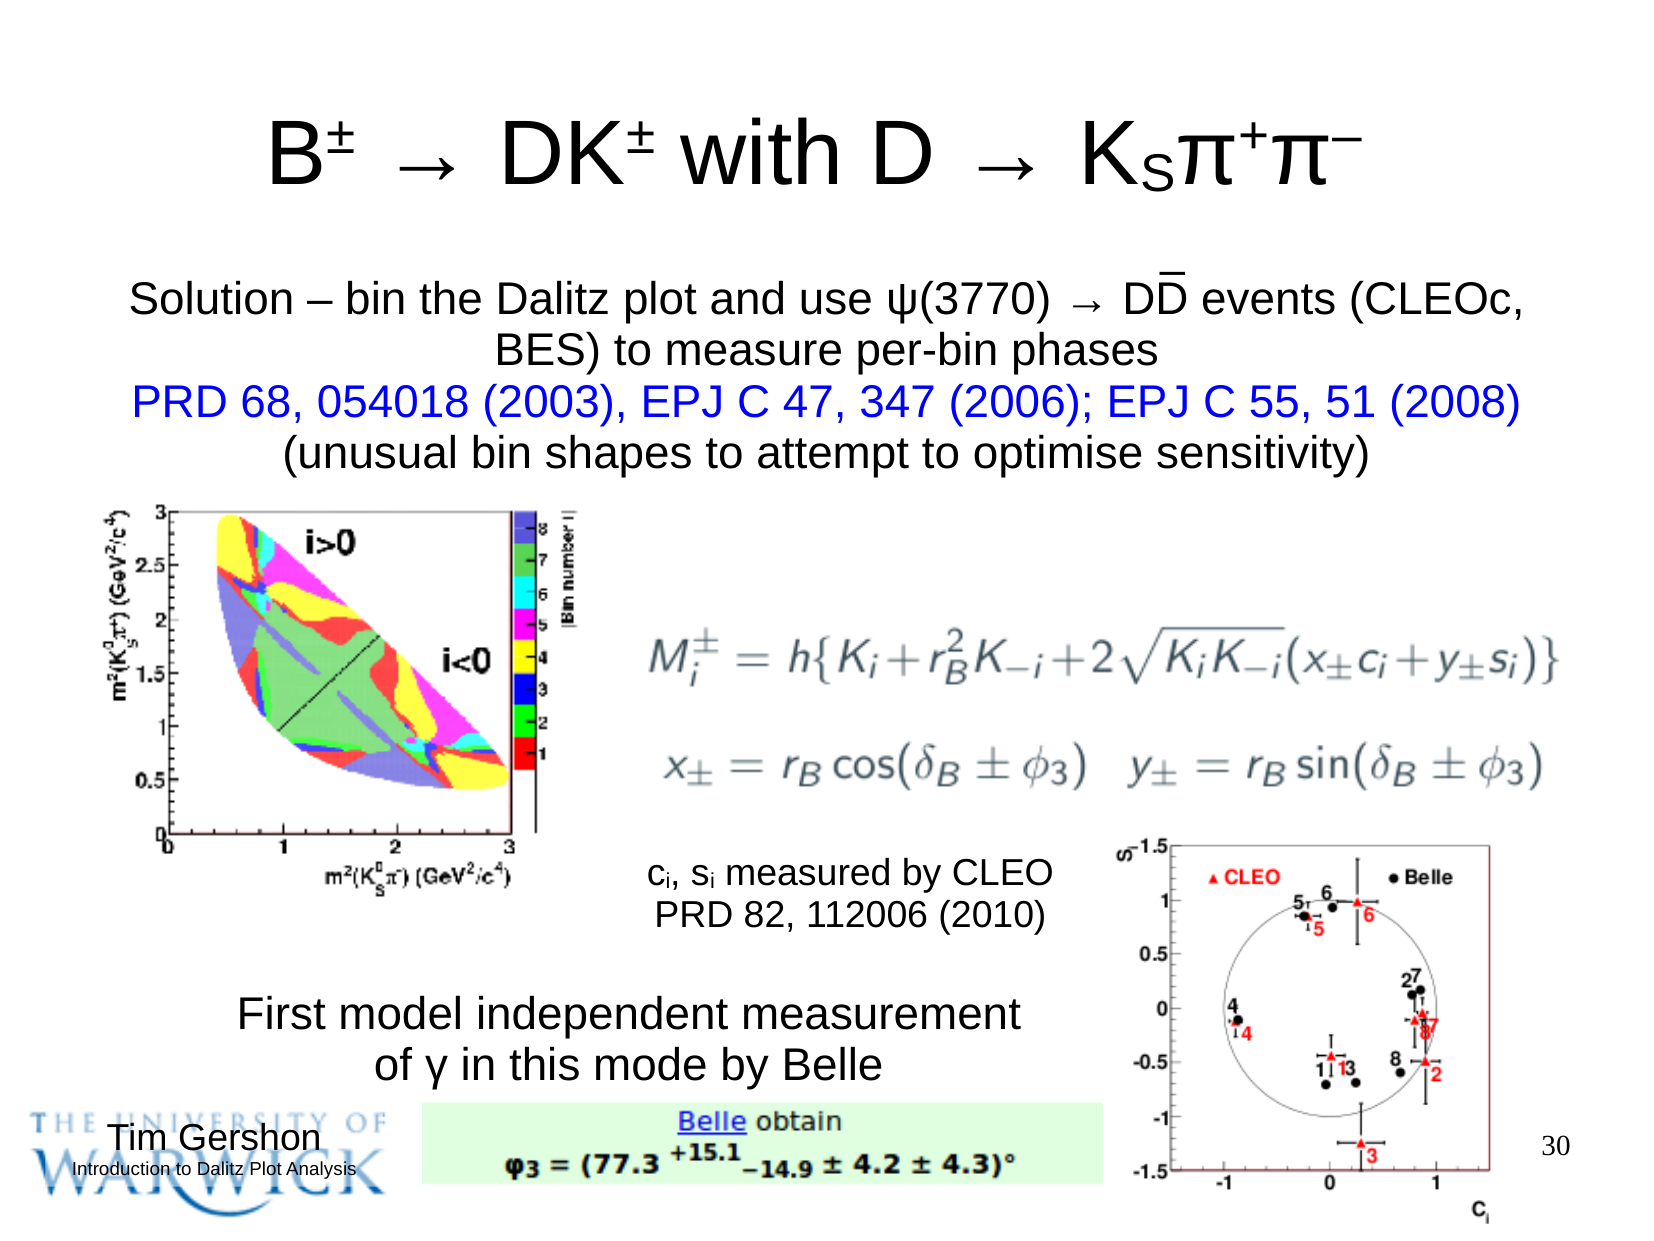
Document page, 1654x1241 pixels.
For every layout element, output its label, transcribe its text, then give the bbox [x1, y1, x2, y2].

text_box Solution – bin the Dalitz plot and use ψ(3770) → DD events (CLEOc, BES) to measure per-bin phases PRD 68, 054018 (2003), EPJ C 47, 347 (2006); EPJ C 55, 51 (2008) (unusual bin shapes to attempt to optimise sensitivity) [59, 265, 1595, 486]
text_box First model independent measurement of γ in this mode by Belle [200, 980, 1058, 1098]
text_box – [1039, 236, 1306, 303]
picture [63, 489, 1590, 1235]
text_box Tim Gershon Introduction to Dalitz Plot Analysis [45, 1108, 383, 1187]
picture [19, 1106, 406, 1232]
title B± → DK± with D → KSπ+π– [82, 56, 1571, 250]
text_box ci, si measured by CLEO PRD 82, 112006 (2010) [525, 844, 1176, 956]
